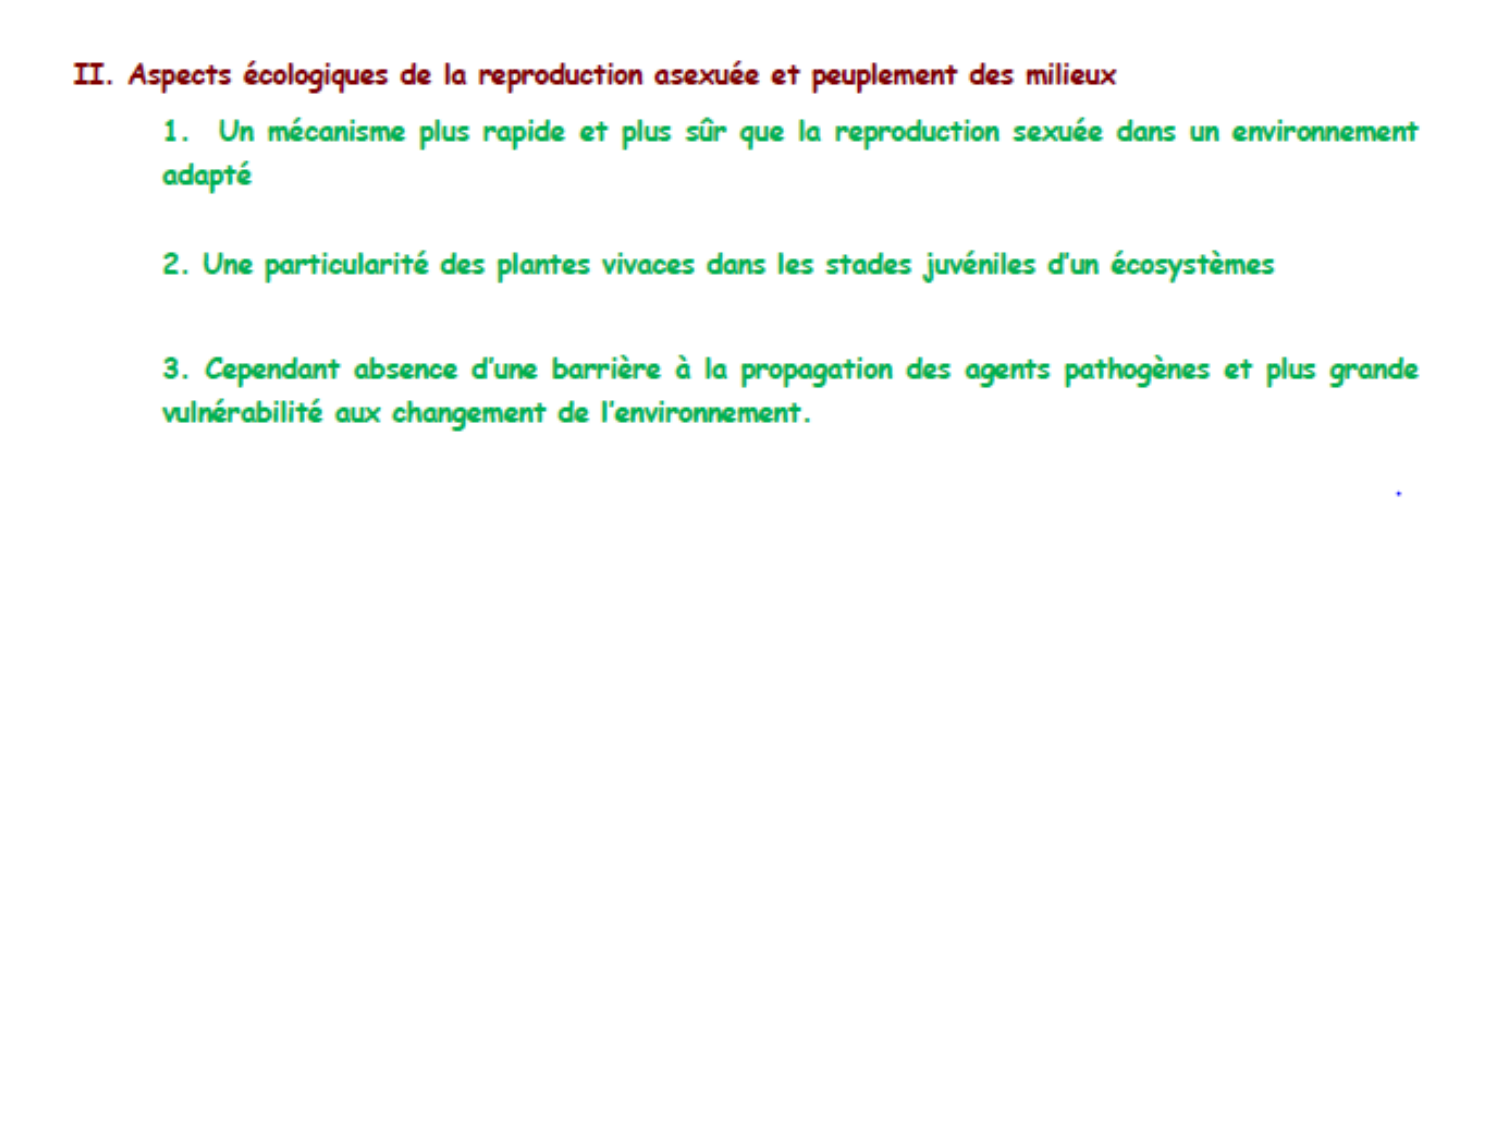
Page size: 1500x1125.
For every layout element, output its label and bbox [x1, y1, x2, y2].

picture [35, 35, 1472, 532]
